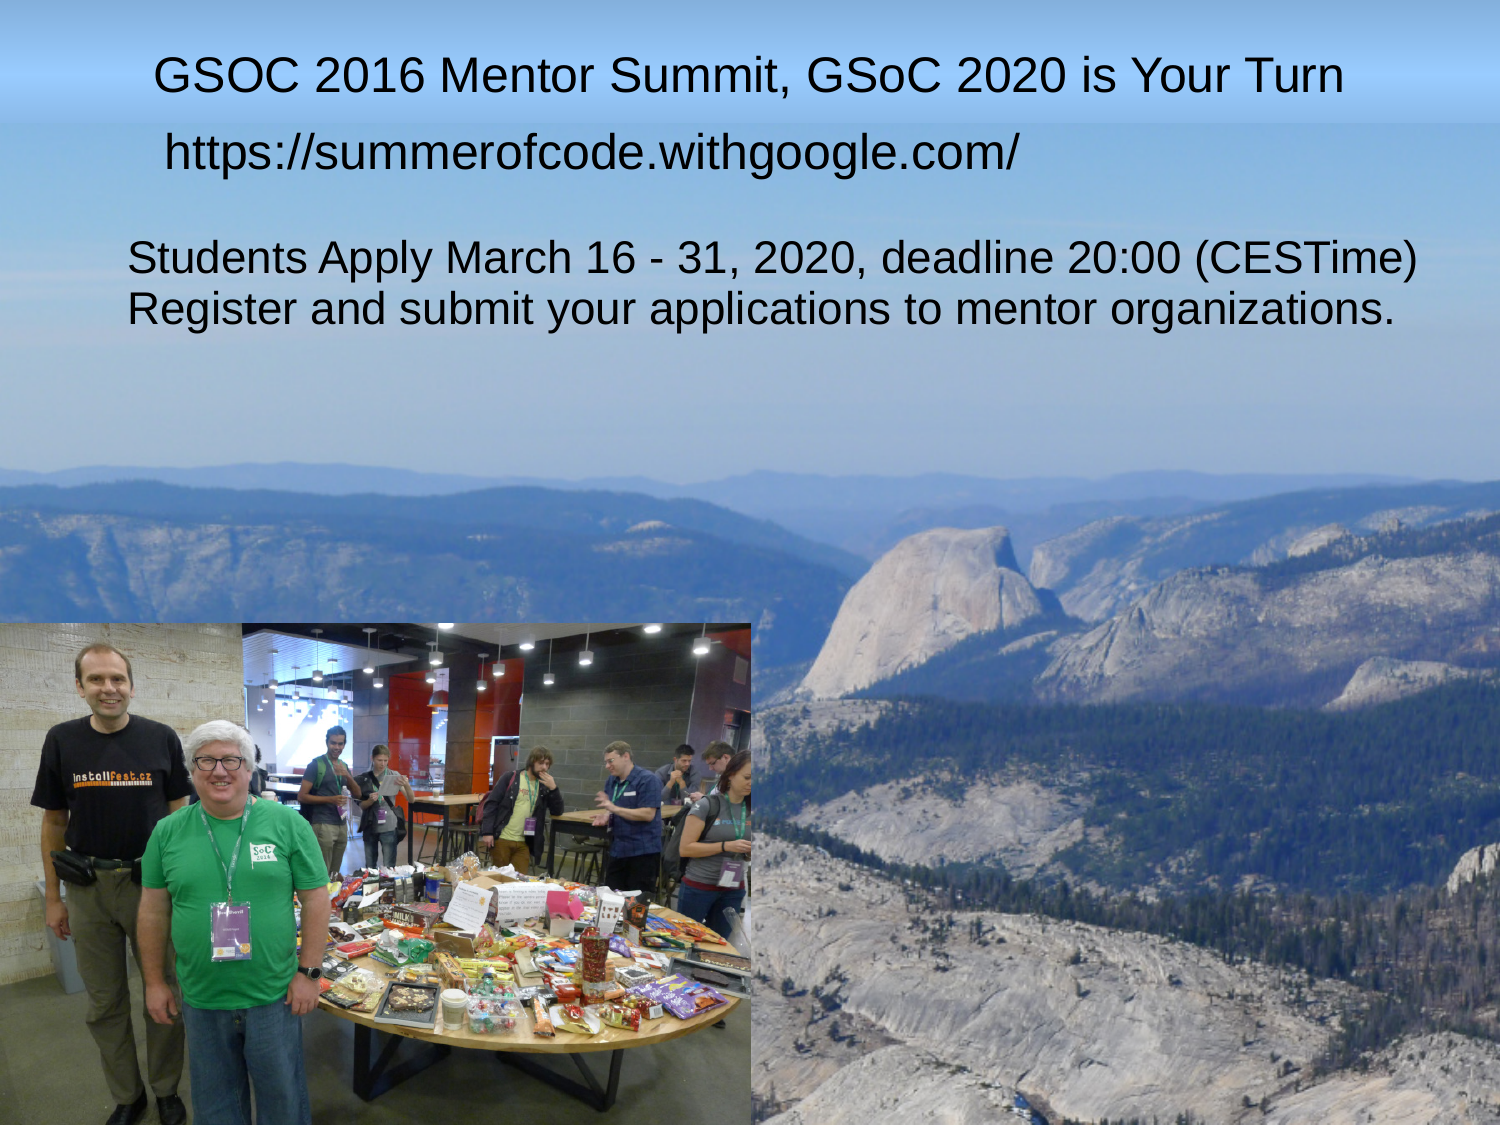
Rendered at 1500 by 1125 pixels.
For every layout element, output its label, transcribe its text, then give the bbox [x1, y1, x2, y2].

title GSOC 2016 Mentor Summit, GSoC 2020 is Your Turn [0, 0, 1500, 123]
picture [0, 123, 1500, 1125]
text_box https://summerofcode.withgoogle.com/ [150, 117, 1154, 182]
text_box Students Apply March 16 - 31, 2020, deadline 20:00 (CESTime) Register and submit your applications to mentor organizations. [112, 182, 1449, 436]
